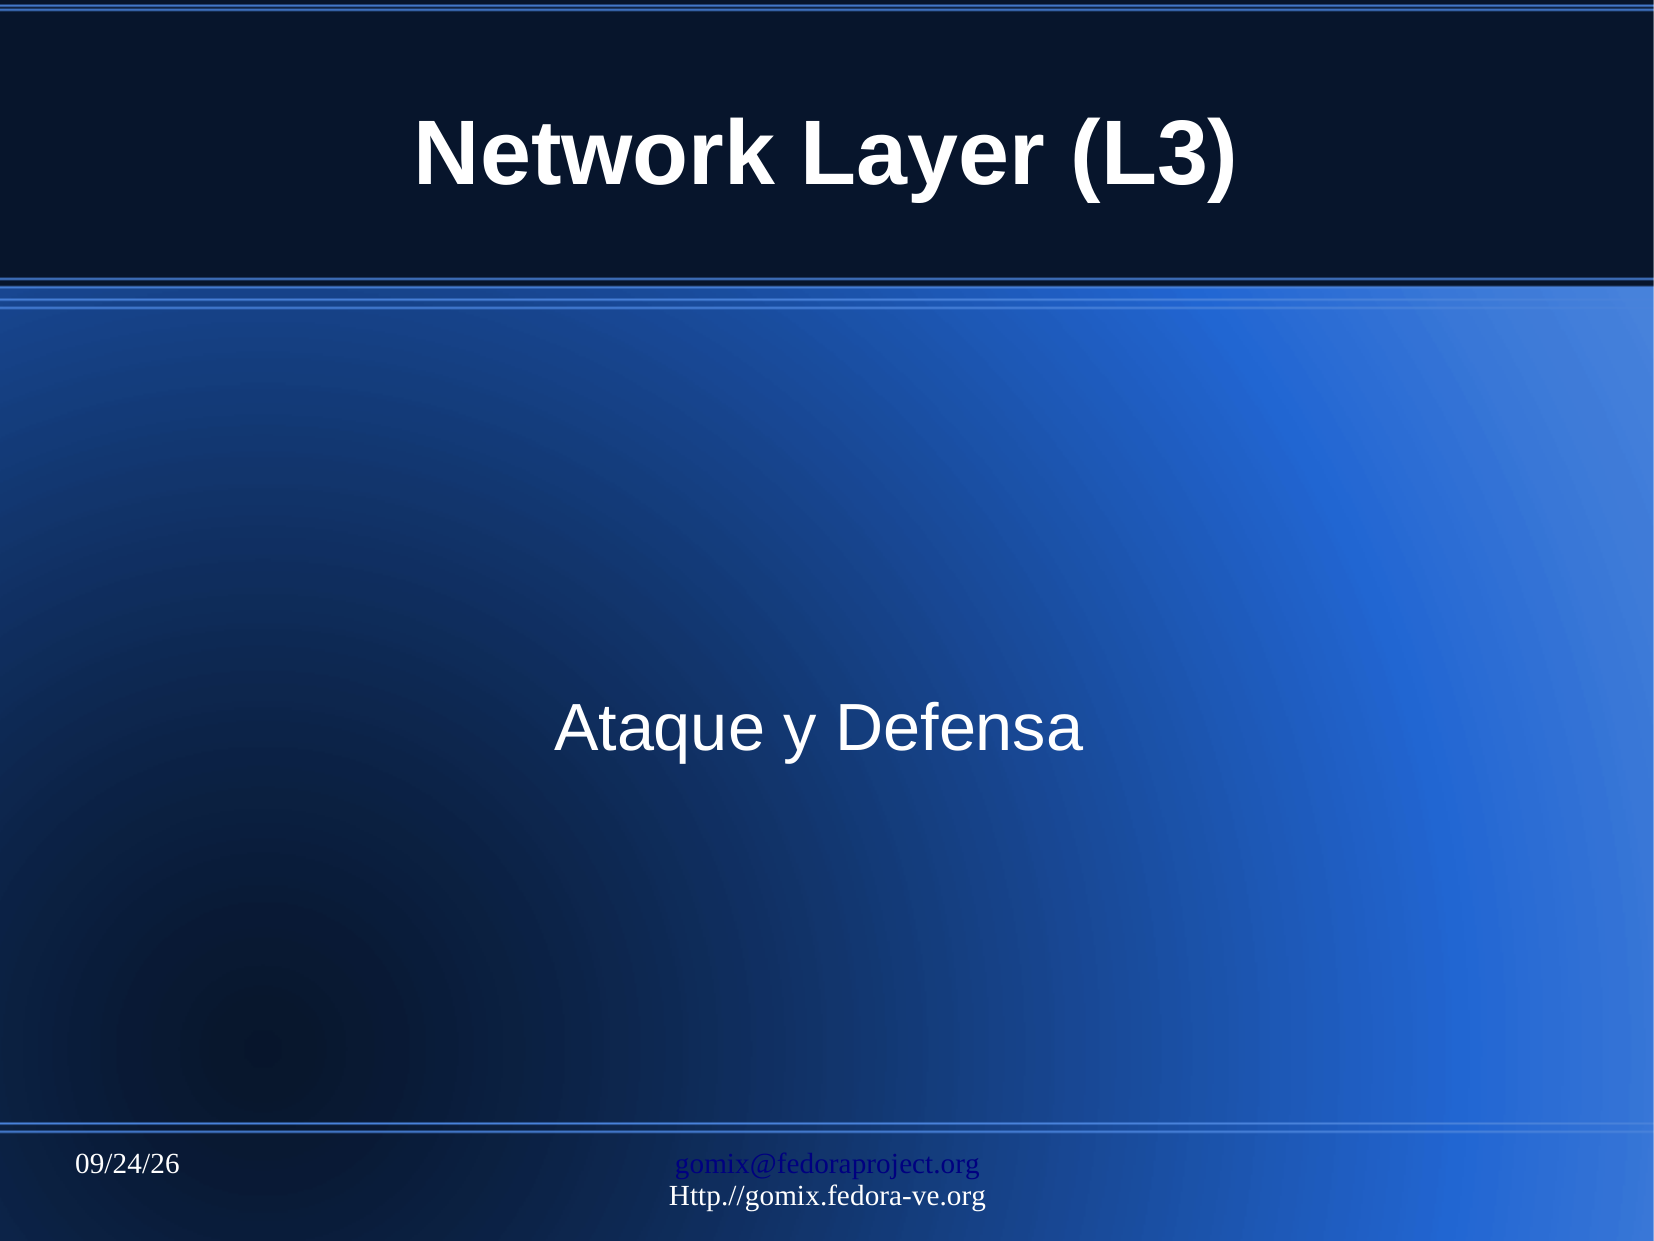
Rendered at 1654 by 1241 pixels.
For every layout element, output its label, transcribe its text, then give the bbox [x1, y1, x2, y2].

title Network Layer (L3) [82, 56, 1571, 250]
picture [0, 0, 1654, 1241]
subtitle Ataque y Defensa [75, 330, 1564, 1126]
